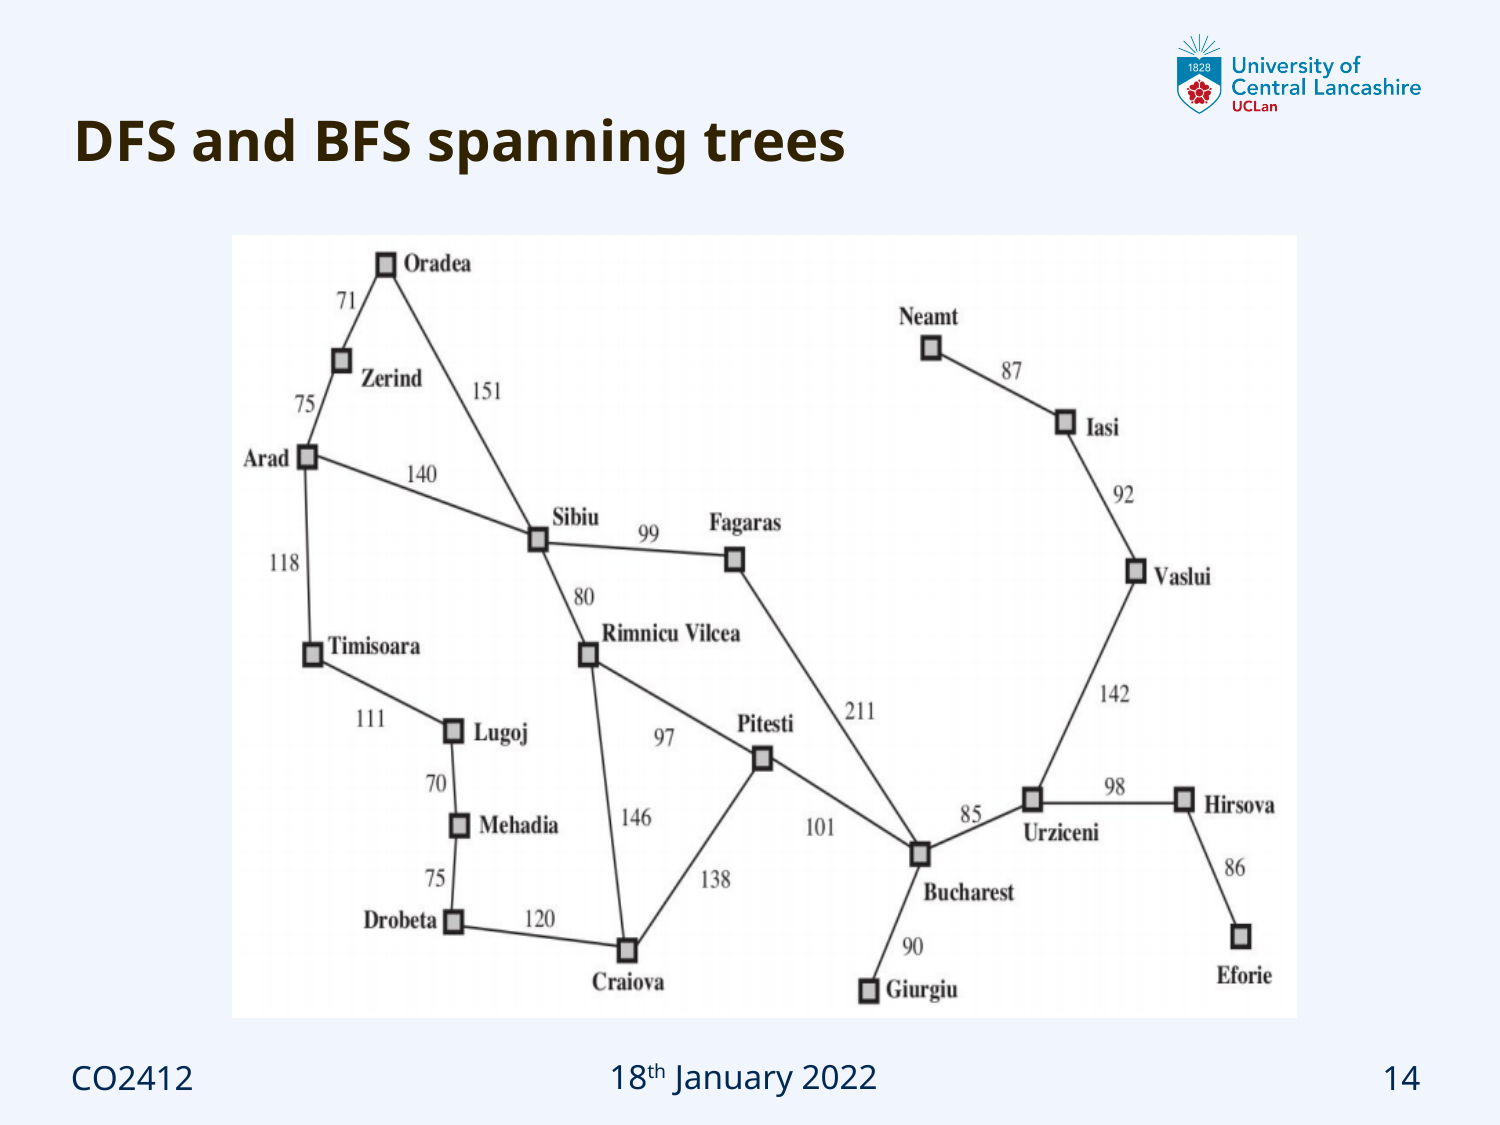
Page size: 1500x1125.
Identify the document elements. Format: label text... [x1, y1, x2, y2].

title DFS and BFS spanning trees [58, 54, 1500, 224]
picture [232, 235, 1297, 1018]
picture [1177, 34, 1421, 54]
